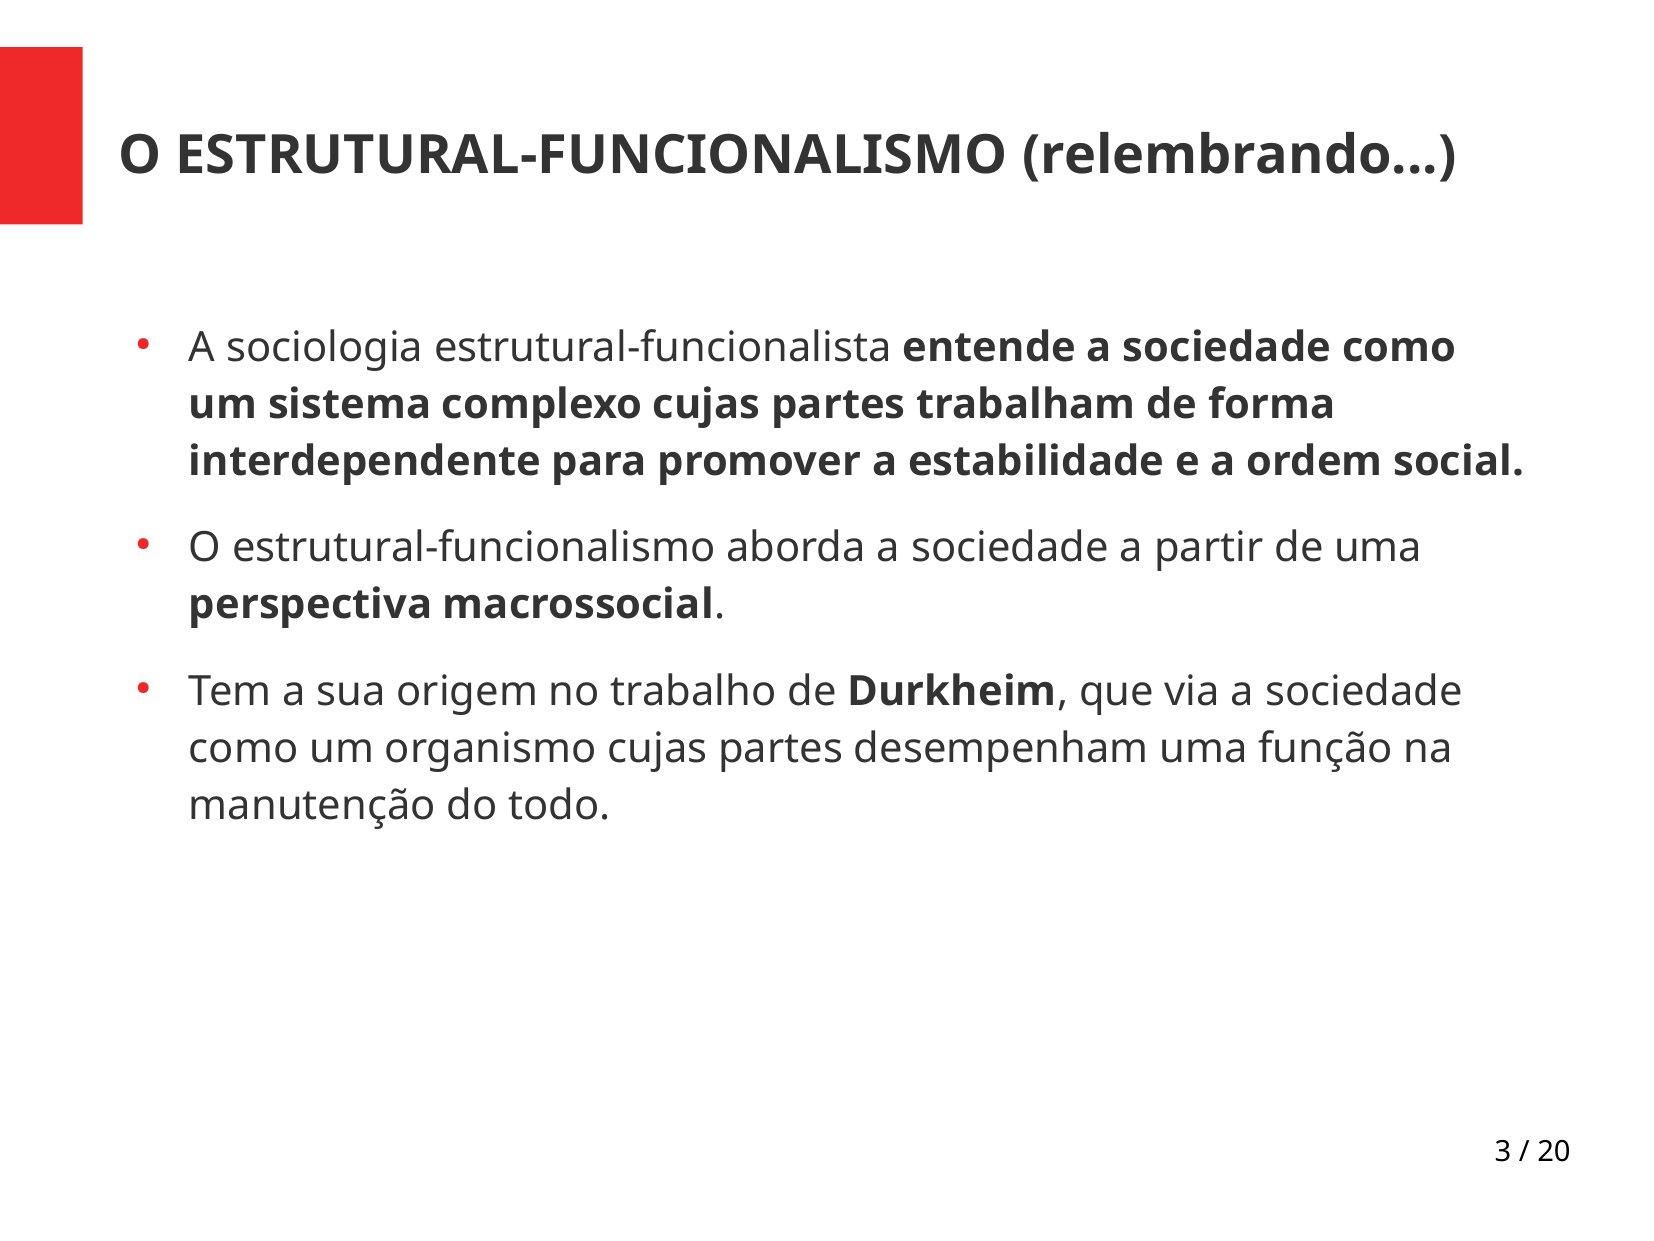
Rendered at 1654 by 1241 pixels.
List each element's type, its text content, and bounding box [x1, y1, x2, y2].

list A sociologia estrutural-funcionalista entende a sociedade como um sistema complexo cujas partes trabalham de forma interdependente para promover a estabilidade e a ordem social. O estrutural-funcionalismo aborda a sociedade a partir de uma perspectiva macrossocial. Tem a sua origem no trabalho de Durkheim, que via a sociedade como um organismo cujas partes desempenham uma função na manutenção do todo. [118, 236, 1536, 956]
title O ESTRUTURAL-FUNCIONALISMO (relembrando...) [118, 49, 1571, 257]
